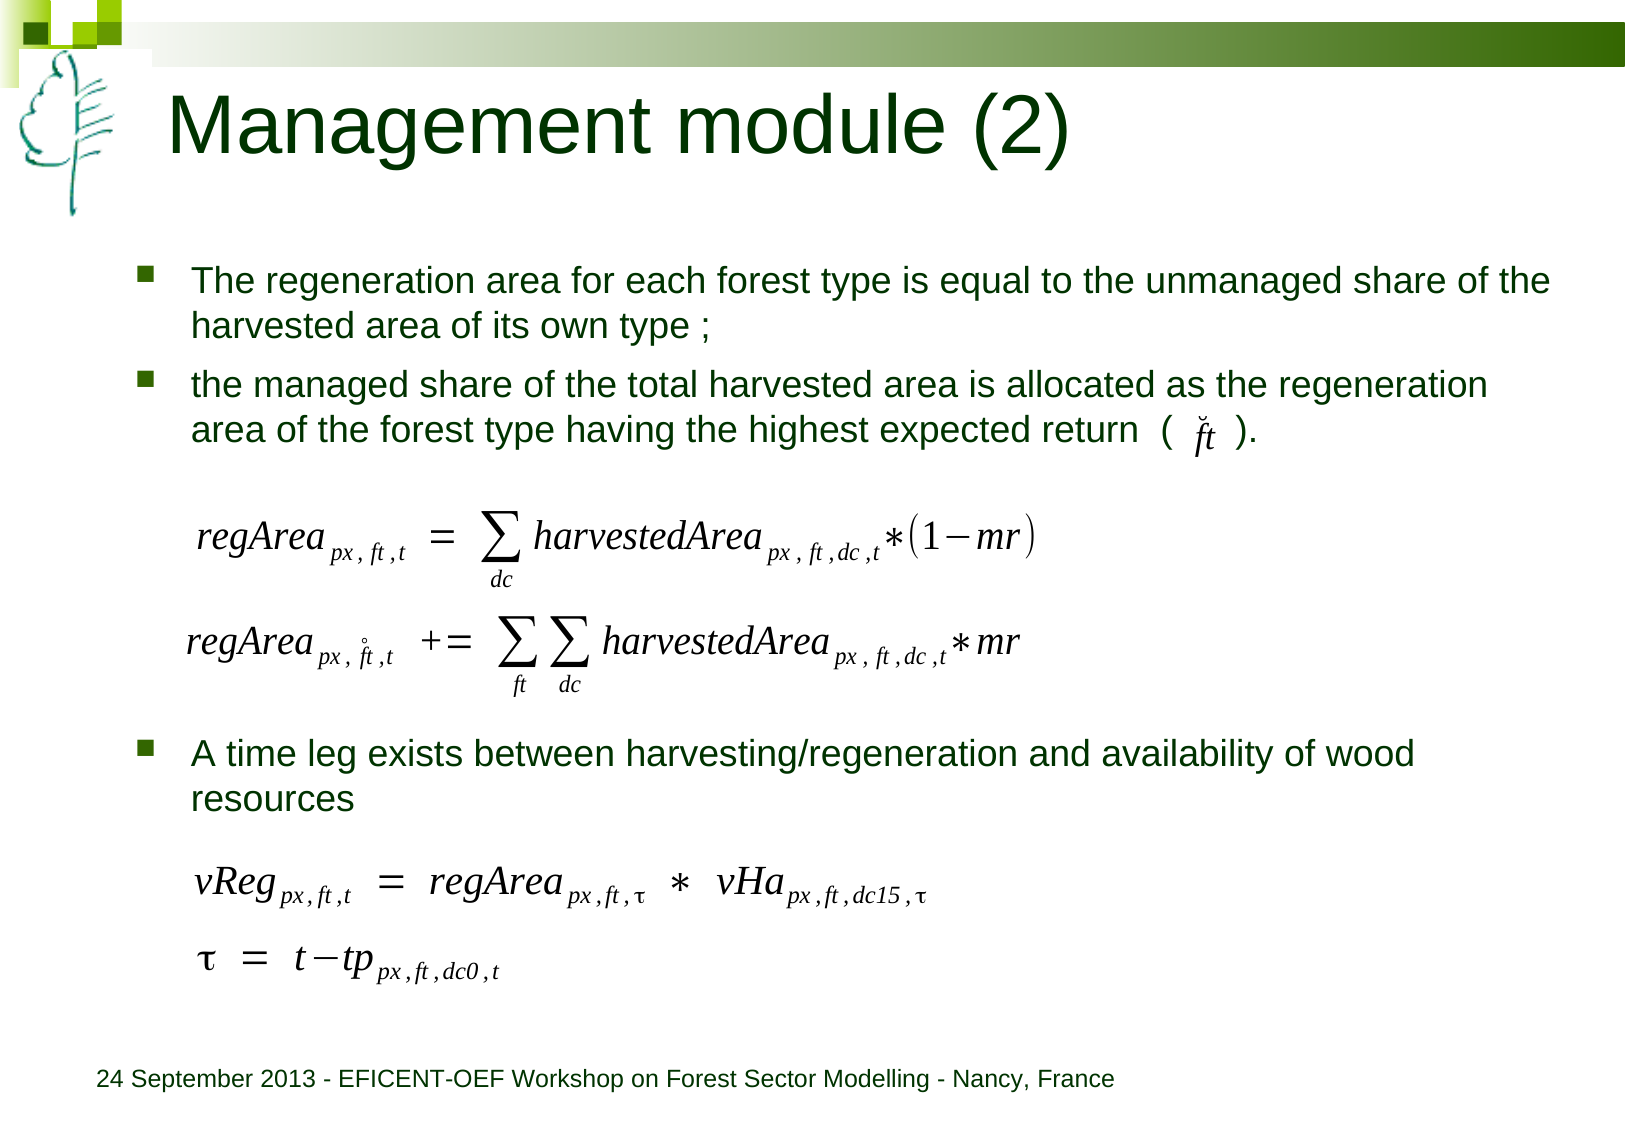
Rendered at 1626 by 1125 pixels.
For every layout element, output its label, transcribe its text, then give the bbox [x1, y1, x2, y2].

chart [186, 857, 934, 910]
picture [19, 49, 152, 220]
list The regeneration area for each forest type is equal to the unmanaged share of the harvested area of its own type ; the managed share of the total harvested area is allocated as the regeneration area of the forest type having the highest expected return ( ). [120, 248, 1583, 458]
title Management module (2) [152, 62, 1626, 178]
chart [178, 612, 1028, 697]
chart [188, 507, 1043, 593]
chart [1181, 416, 1224, 458]
list A time leg exists between harvesting/regeneration and availability of wood resources [120, 721, 1583, 827]
chart [188, 933, 507, 985]
